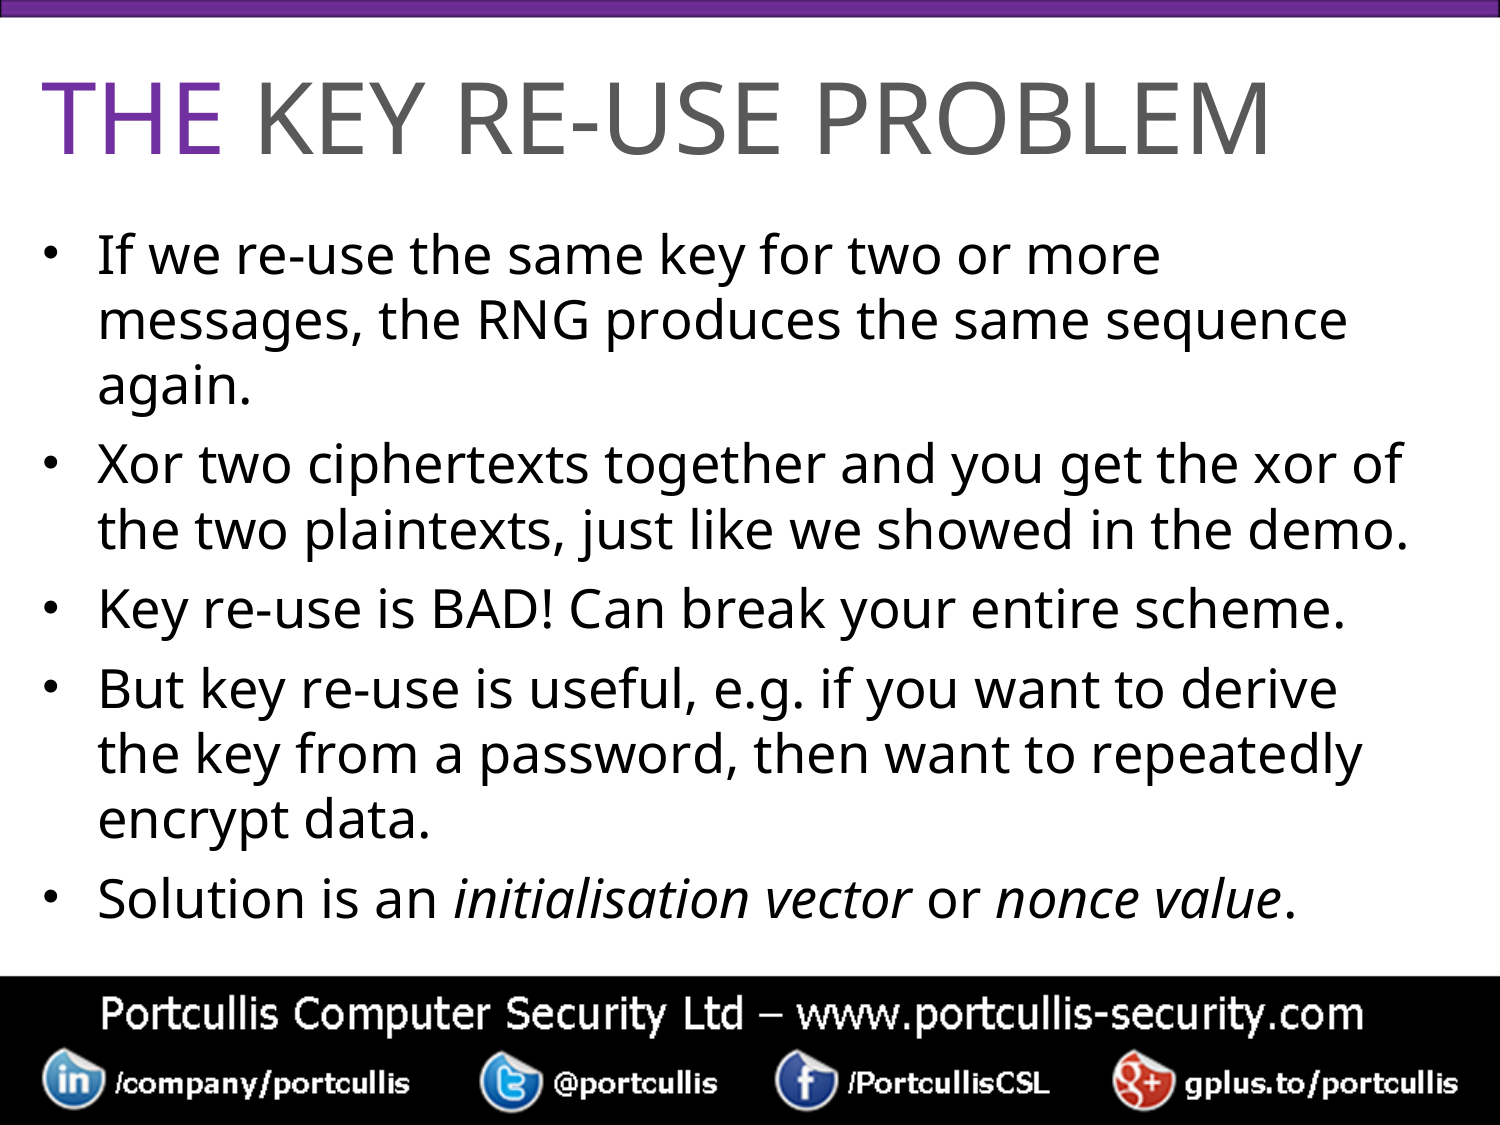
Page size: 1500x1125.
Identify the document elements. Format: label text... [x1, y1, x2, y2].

picture [0, 0, 1500, 1125]
list If we re-use the same key for two or more messages, the RNG produces the same sequence again. Xor two ciphertexts together and you get the xor of the two plaintexts, just like we showed in the demo. Key re-use is BAD! Can break your entire scheme. But key re-use is useful, e.g. if you want to derive the key from a password, then want to repeatedly encrypt data. Solution is an initialisation vector or nonce value. [41, 219, 1428, 965]
title THE KEY RE-USE PROBLEM [41, 42, 1434, 202]
